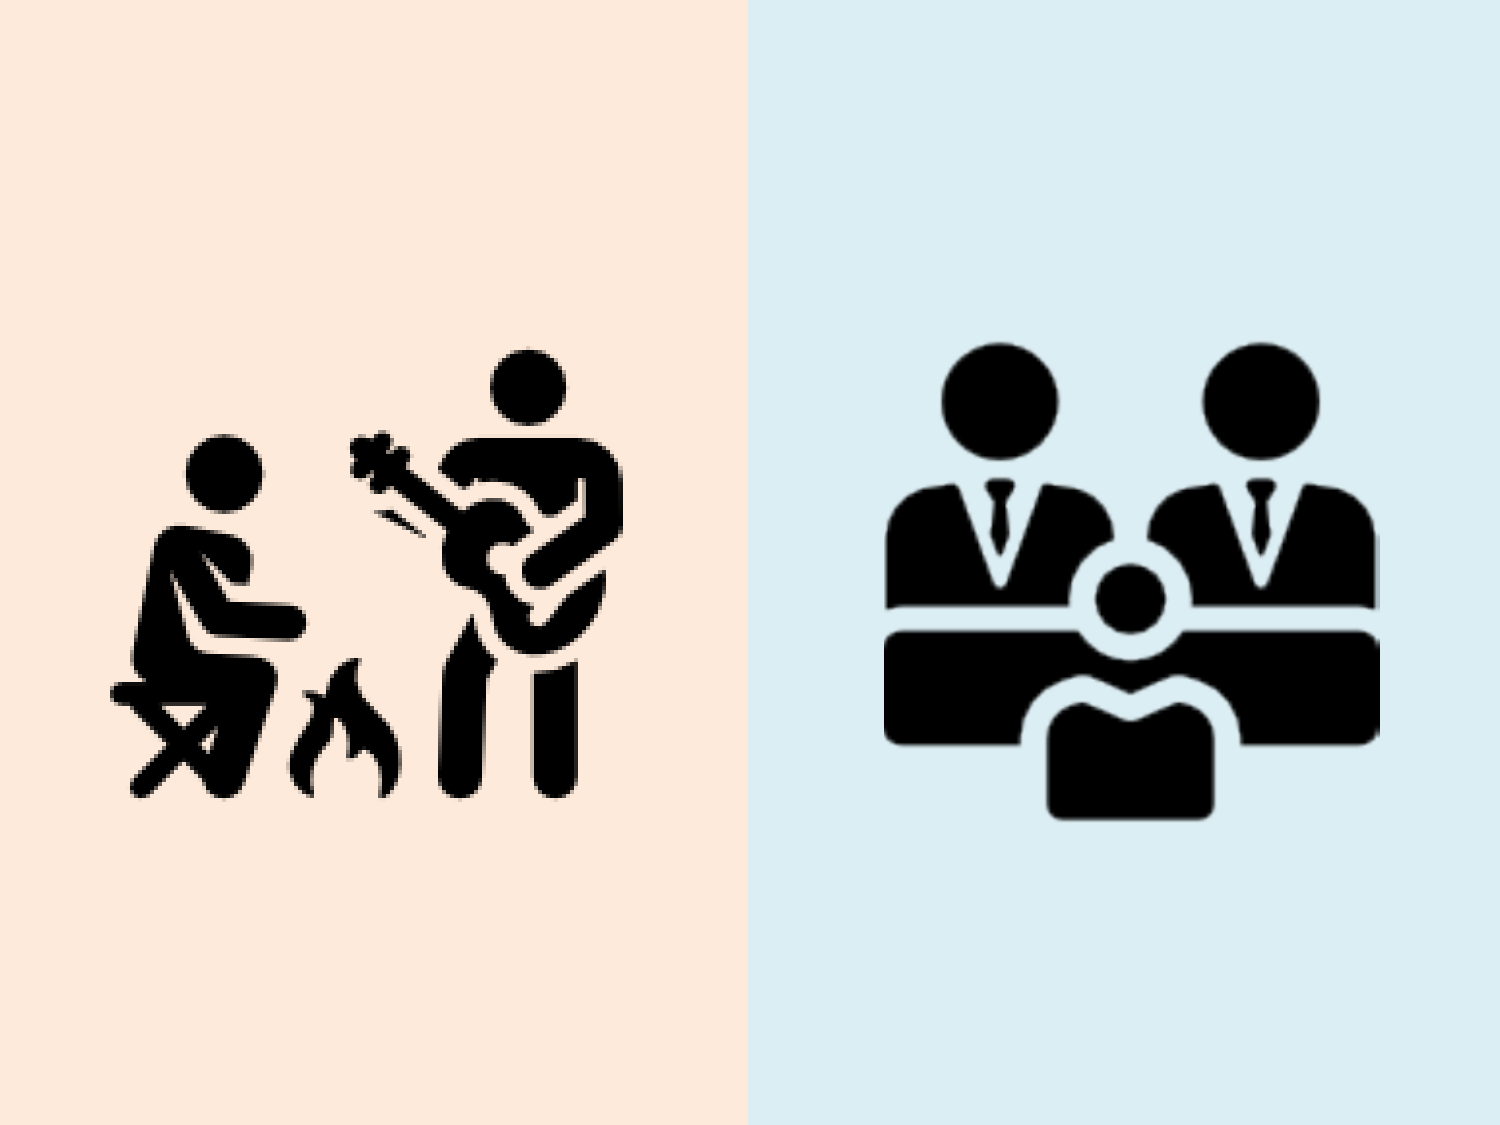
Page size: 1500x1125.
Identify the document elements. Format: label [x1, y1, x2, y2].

picture [110, 318, 623, 831]
text_box [0, 0, 1500, 1125]
picture [884, 335, 1380, 831]
